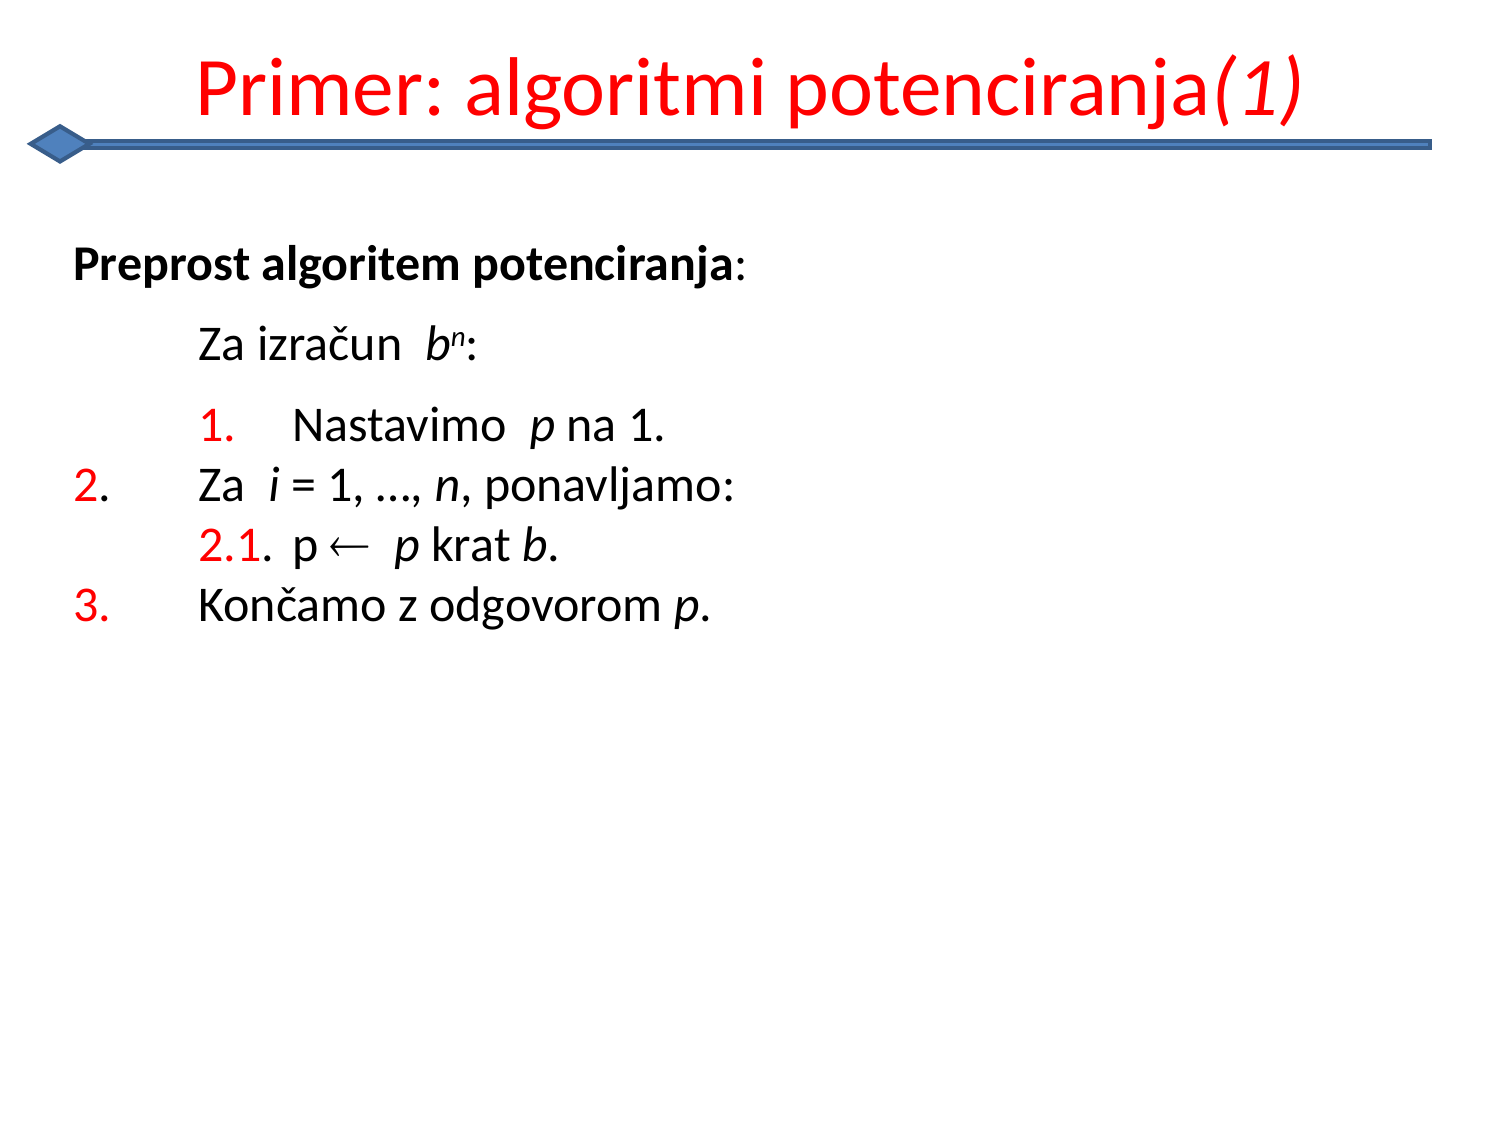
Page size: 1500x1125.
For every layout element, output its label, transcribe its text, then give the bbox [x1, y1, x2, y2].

list Preprost algoritem potenciranja: Za izračun bn: 1. Nastavimo p na 1. 2. Za i = 1, …, n, ponavljamo: 2.1. p  p krat b. 3. Končamo z odgovorom p. [58, 222, 1334, 986]
title Primer: algoritmi potenciranja(1) [75, 23, 1426, 141]
